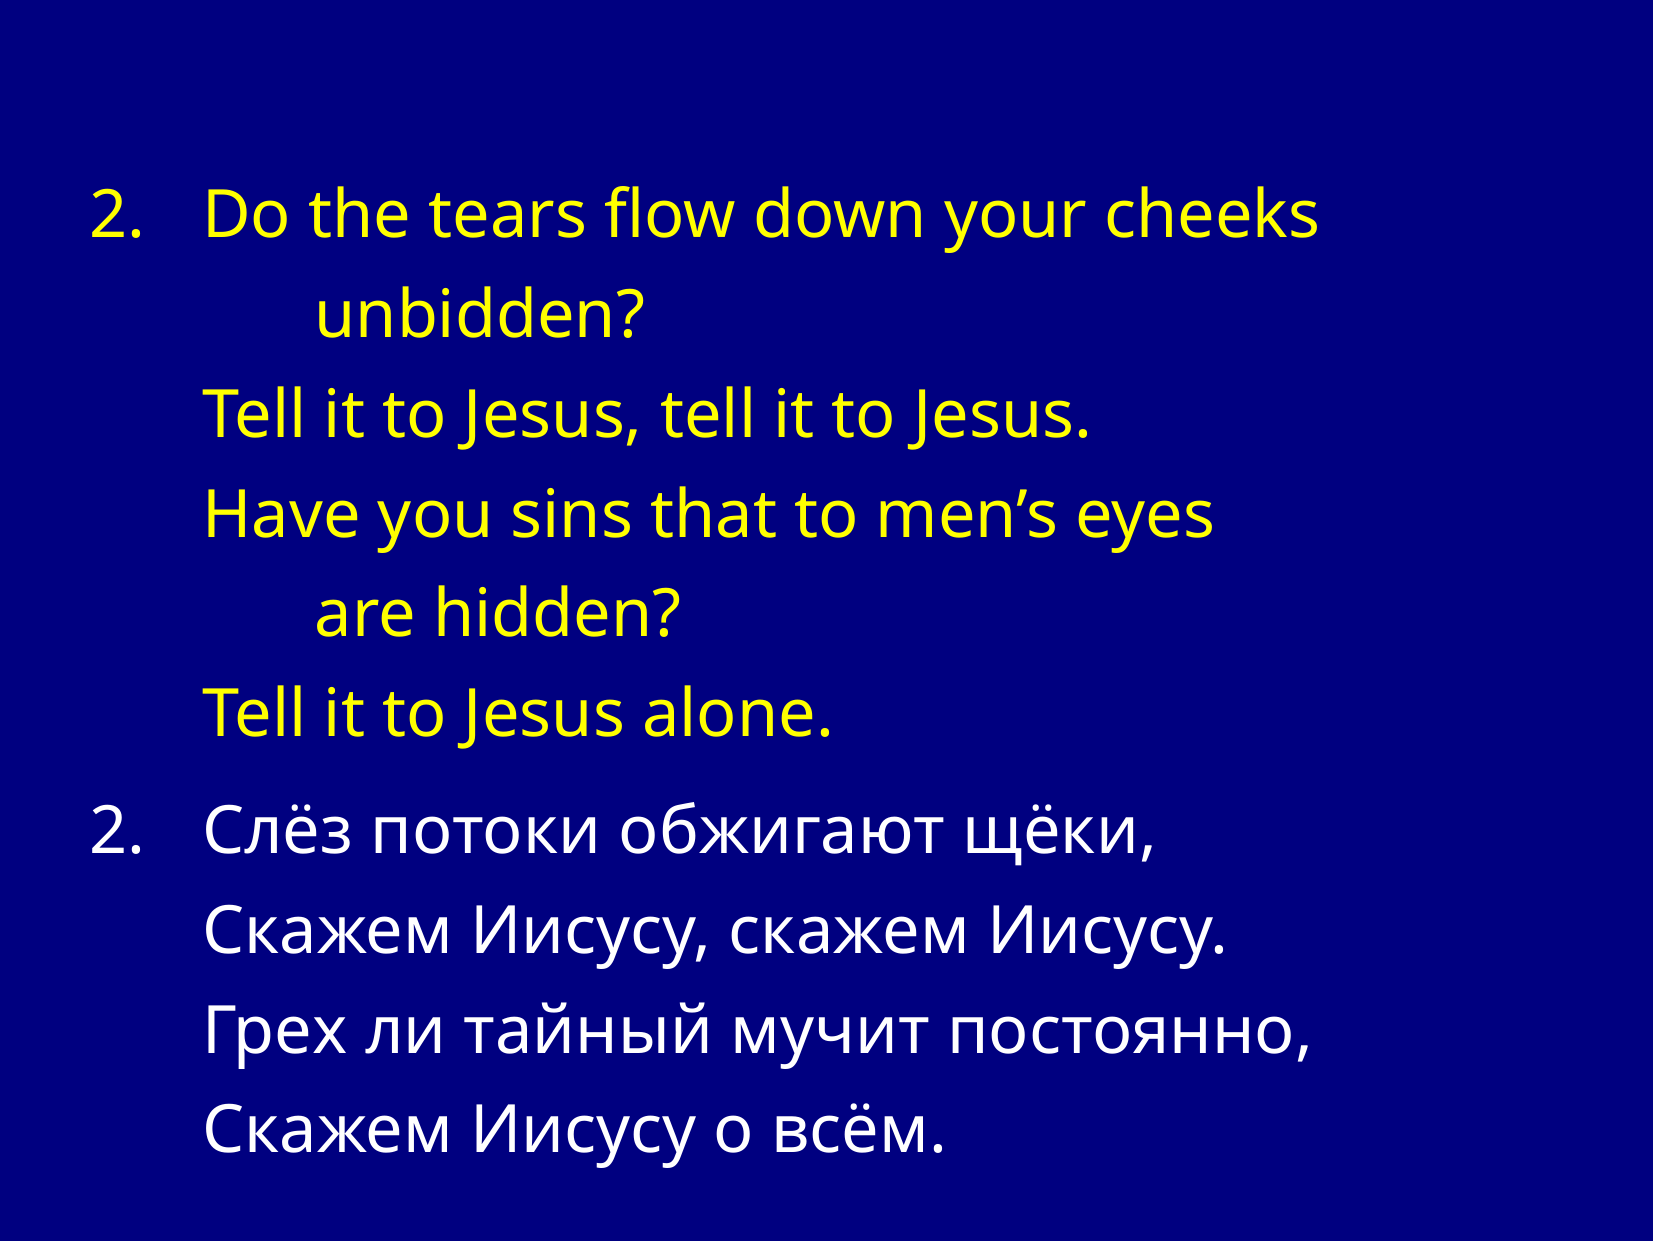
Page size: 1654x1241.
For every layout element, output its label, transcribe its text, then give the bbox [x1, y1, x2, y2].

text_box 2. Do the tears flow down your cheeks unbidden? Tell it to Jesus, tell it to Jesus. Have you sins that to men’s eyes are hidden? Tell it to Jesus alone. [75, 150, 1576, 675]
text_box 2. Слёз потоки обжигают щёки, Скажем Иисусу, скажем Иисусу. Грех ли тайный мучит постоянно, Скажем Иисусу о всём. [75, 675, 1576, 1163]
